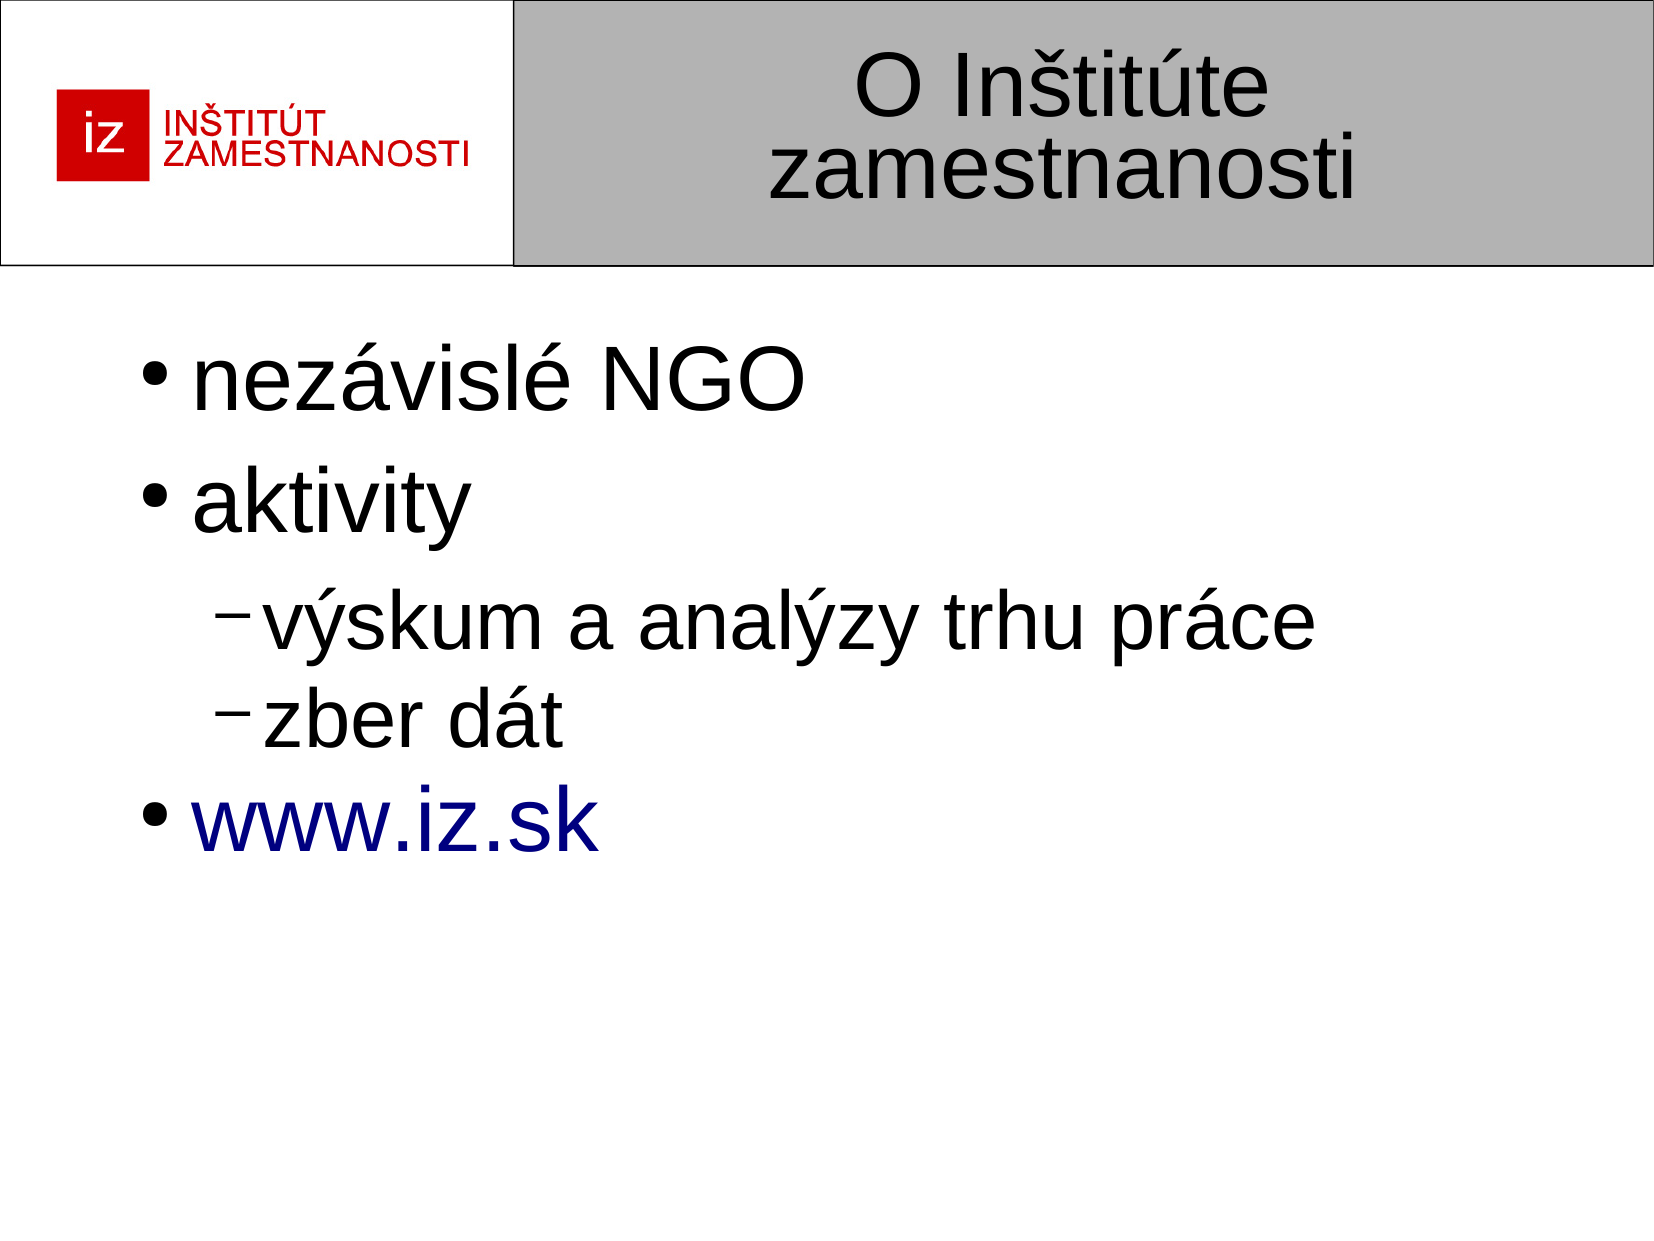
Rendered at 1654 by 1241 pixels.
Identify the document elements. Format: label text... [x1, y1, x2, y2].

picture [5, 8, 513, 257]
title O Inštitúte zamestnanosti [561, 29, 1565, 237]
text_box [0, 0, 1654, 266]
list nezávislé NGO aktivity výskum a analýzy trhu práce zber dát www.iz.sk [121, 344, 1534, 1127]
